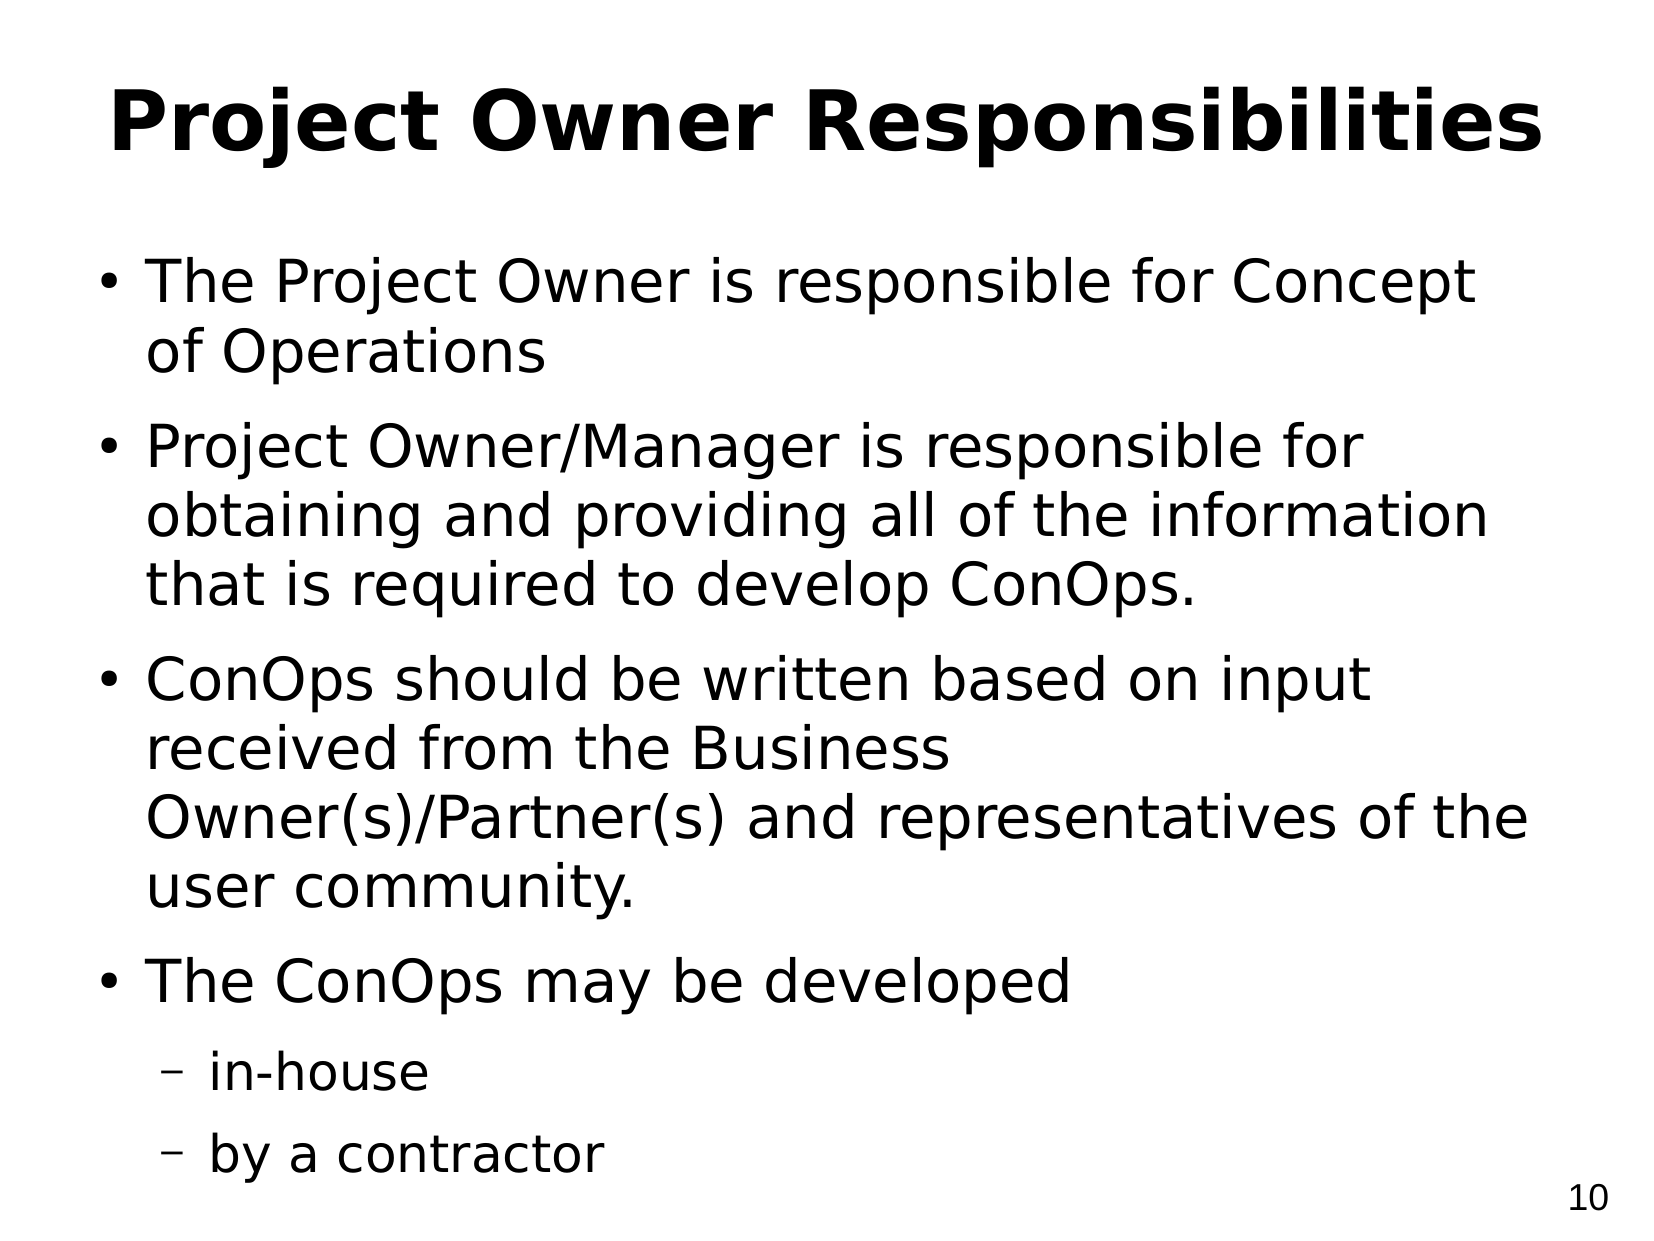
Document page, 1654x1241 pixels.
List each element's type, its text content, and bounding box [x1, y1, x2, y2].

list The Project Owner is responsible for Concept of Operations Project Owner/Manager is responsible for obtaining and providing all of the information that is required to develop ConOps. ConOps should be written based on input received from the Business Owner(s)/Partner(s) and representatives of the user community. The ConOps may be developed in-house by a contractor [82, 248, 1538, 1186]
title Project Owner Responsibilities [82, 49, 1571, 195]
